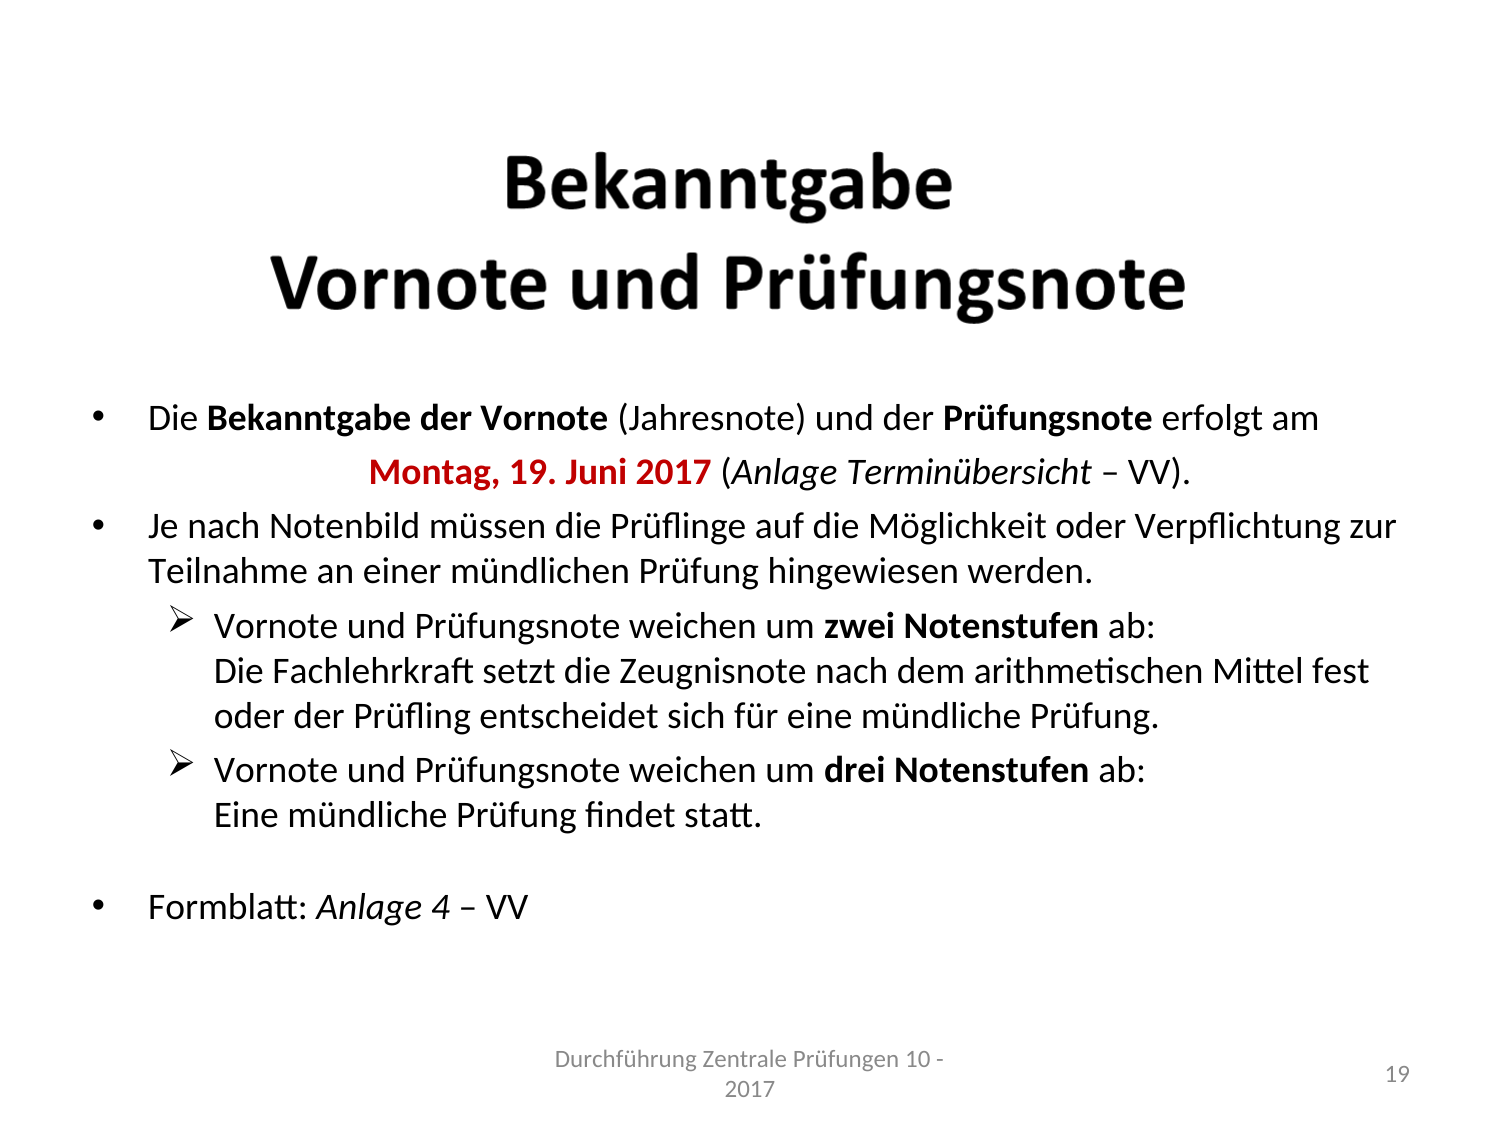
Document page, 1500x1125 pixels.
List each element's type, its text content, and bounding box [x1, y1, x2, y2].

text_box Durchführung Zentrale Prüfungen 10 - 2017 [512, 1042, 988, 1103]
text_box <Foliennummer> [1074, 1042, 1426, 1103]
list Die Bekanntgabe der Vornote (Jahresnote) und der Prüfungsnote erfolgt am Montag, 19. Juni 2017 (Anlage Terminübersicht – VV). Je nach Notenbild müssen die Prüflinge auf die Möglichkeit oder Verpflichtung zur Teilnahme an einer mündlichen Prüfung hingewiesen werden. Vornote und Prüfungsnote weichen um zwei Notenstufen ab: Die Fachlehrkraft setzt die Zeugnisnote nach dem arithmetischen Mittel fest oder der Prüfling entscheidet sich für eine mündliche Prüfung. Vornote und Prüfungsnote weichen um drei Notenstufen ab: Eine mündliche Prüfung findet statt. Formblatt: Anlage 4 – VV [76, 385, 1427, 977]
picture [53, 105, 1404, 383]
